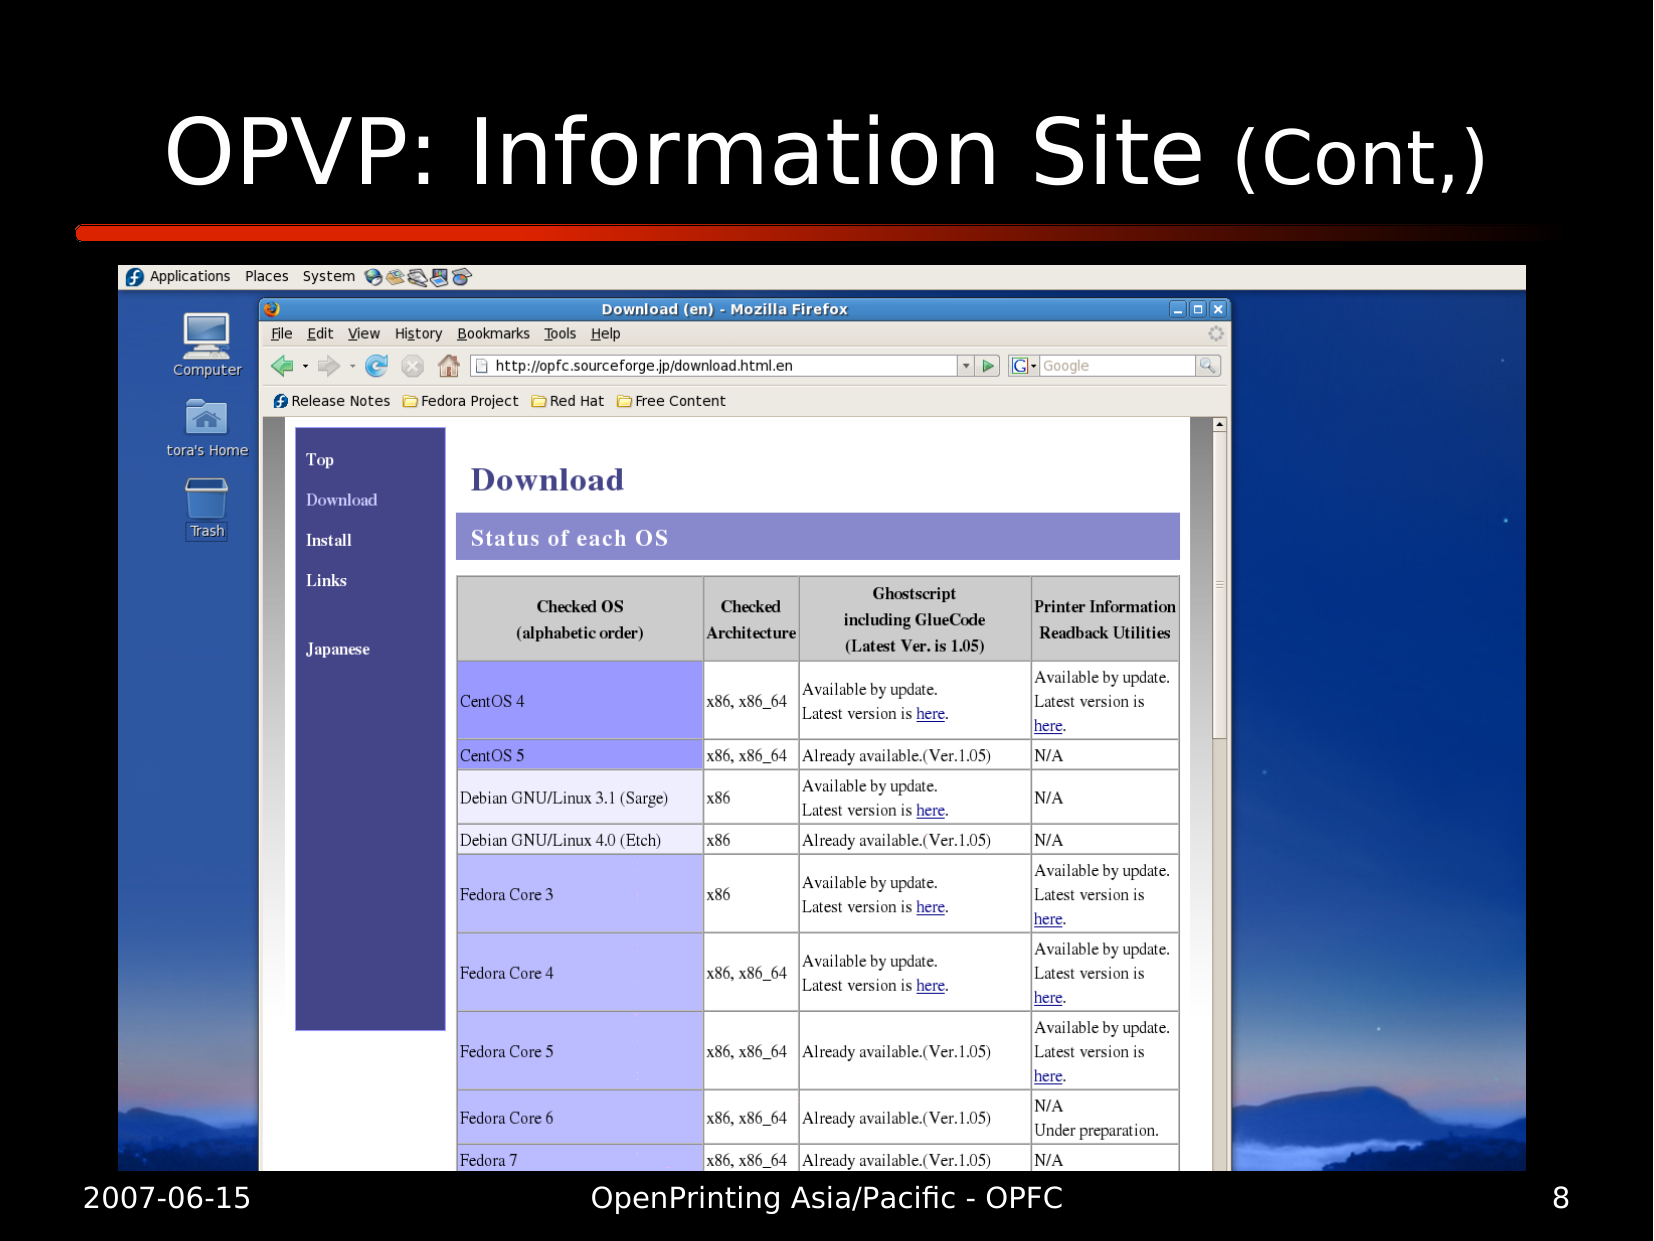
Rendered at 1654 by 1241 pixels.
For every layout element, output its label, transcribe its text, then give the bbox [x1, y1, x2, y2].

title OPVP: Information Site (Cont,) [82, 56, 1571, 250]
picture [118, 265, 1526, 1171]
